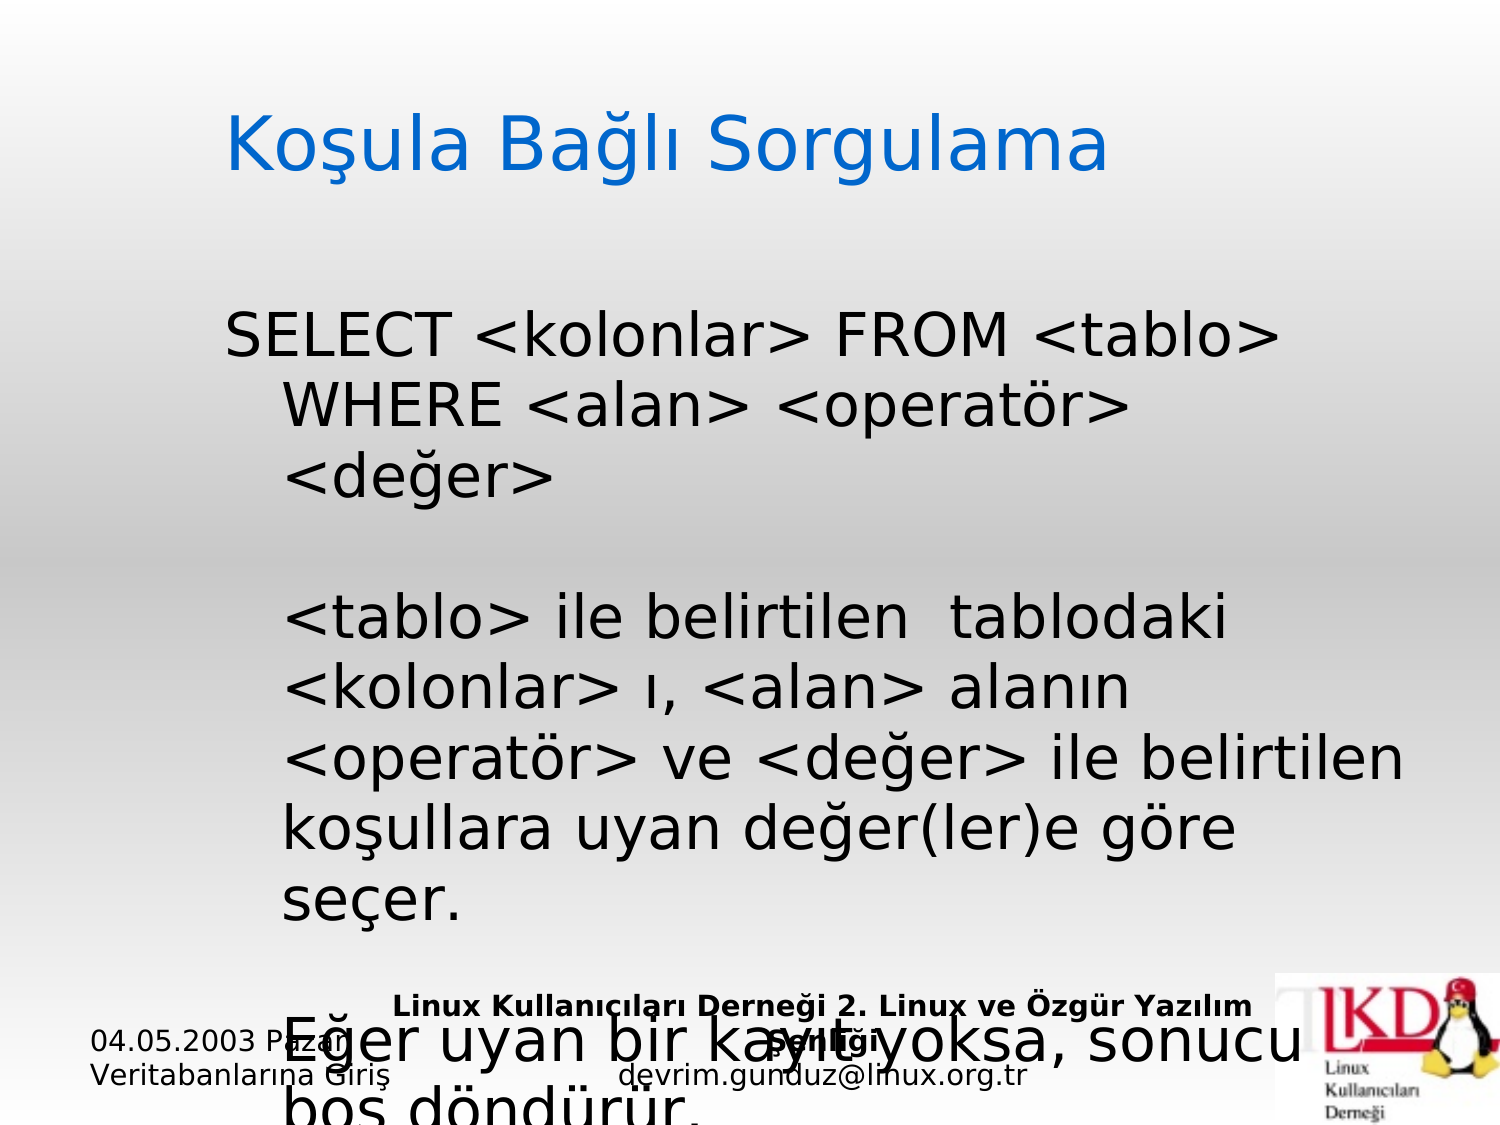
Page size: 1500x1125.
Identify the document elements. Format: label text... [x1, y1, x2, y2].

title Koşula Bağlı Sorgulama [224, 49, 1425, 238]
list SELECT <kolonlar> FROM <tablo> WHERE <alan> <operatör> <değer> <tablo> ile belirtilen tablodaki <kolonlar> ı, <alan> alanın <operatör> ve <değer> ile belirtilen koşullara uyan değer(ler)e göre seçer. Eğer uyan bir kayıt yoksa, sonucu boş döndürür. [224, 299, 1425, 1125]
picture [1425, 973, 1500, 1125]
